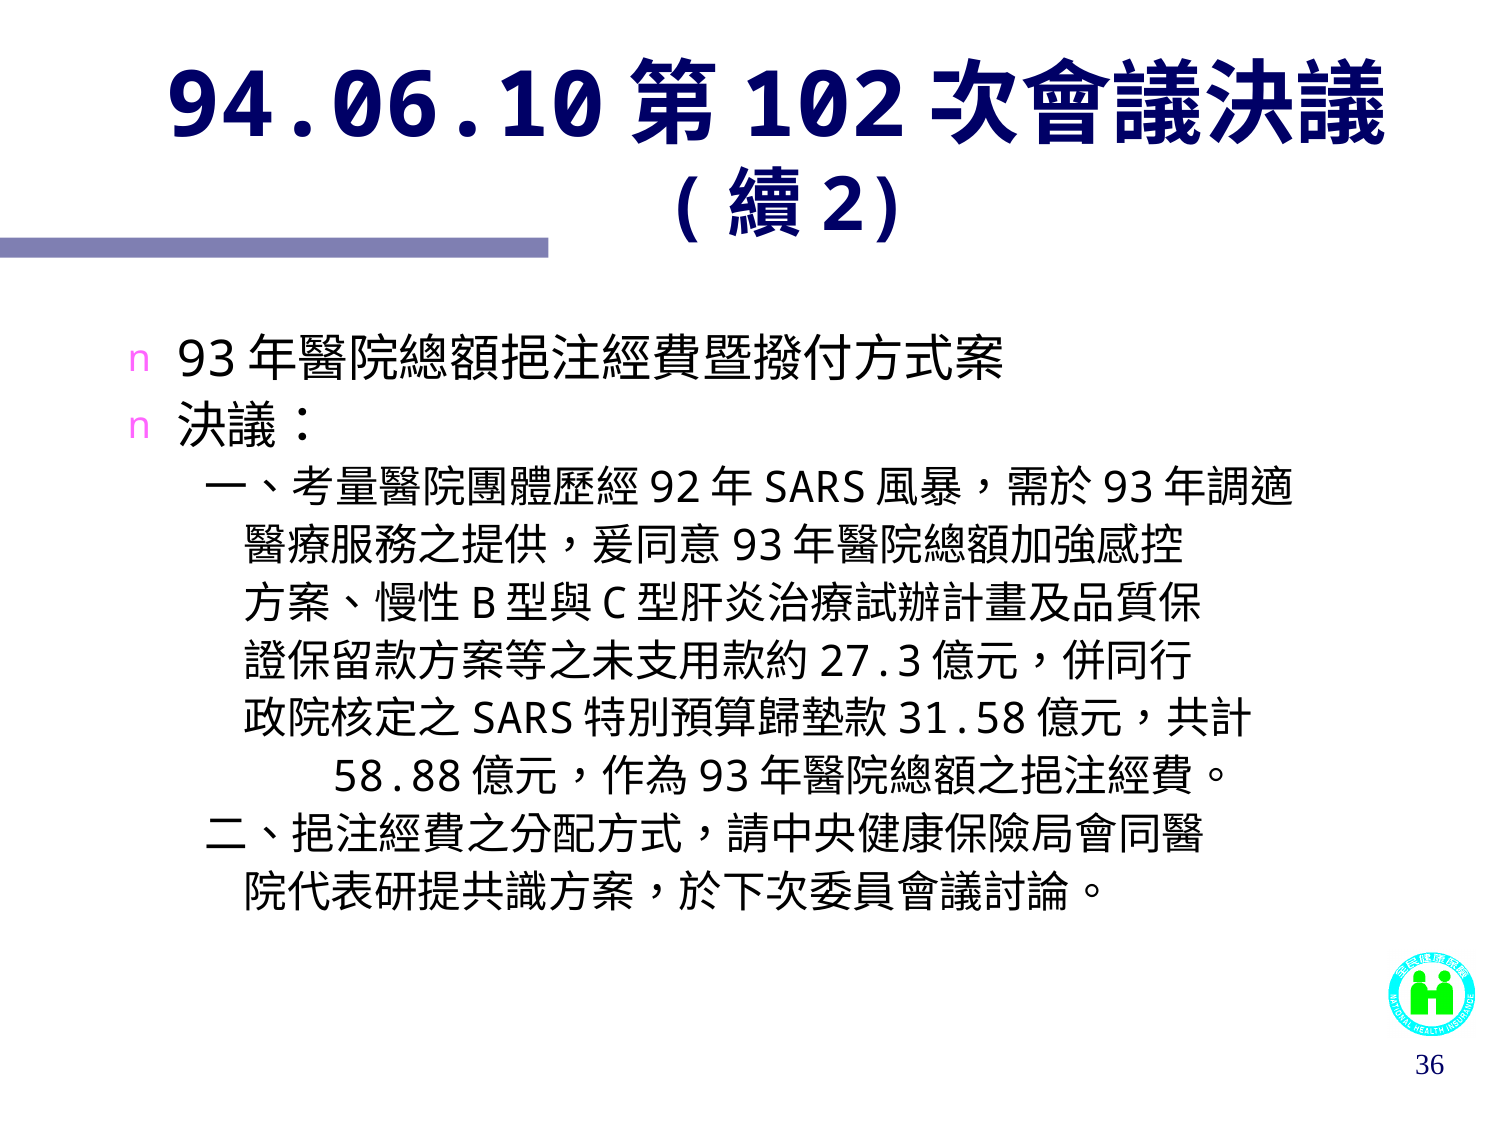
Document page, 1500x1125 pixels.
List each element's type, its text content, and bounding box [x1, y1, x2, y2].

list 93年醫院總額挹注經費暨撥付方式案 決議： 一、考量醫院團體歷經92年SARS風暴，需於93年調適 醫療服務之提供，爰同意93年醫院總額加強感控 方案、慢性B型與C型肝炎治療試辦計畫及品質保 證保留款方案等之未支用款約27.3億元，併同行 政院核定之SARS特別預算歸墊款31.58億元，共計 58.88億元，作為93年醫院總額之挹注經費。 二、挹注經費之分配方式，請中央健康保險局會同醫 院代表研提共識方案，於下次委員會議討論。 [112, 324, 1388, 1000]
text_box [1400, 1037, 1476, 1125]
title 94.06.10第102次會議決議(續2) [150, 37, 1426, 225]
